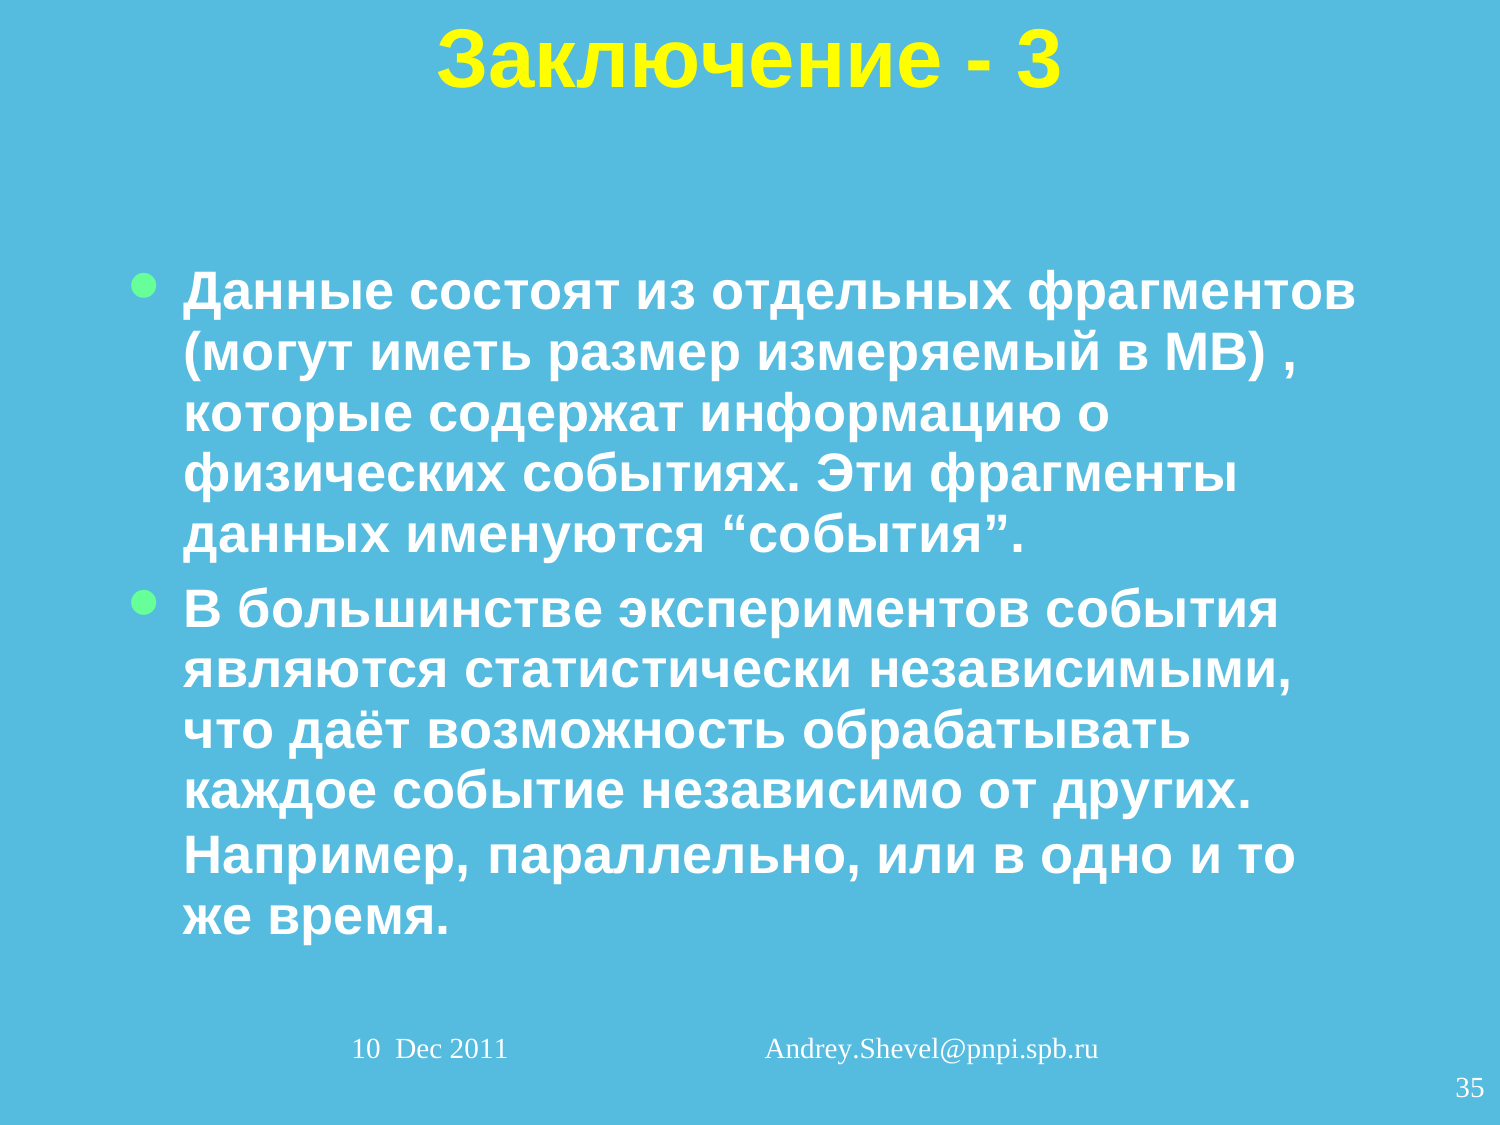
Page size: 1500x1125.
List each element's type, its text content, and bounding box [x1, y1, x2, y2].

title Заключение - 3 [112, 4, 1388, 114]
list Данные состоят из отдельных фрагментов (могут иметь размер измеряемый в MB) , которые содержат информацию о физических событиях. Эти фрагменты данных именуются “события”. В большинстве экспериментов события являются статистически независимыми, что даёт возможность обрабатывать каждое событие независимо от других. Например, параллельно, или в одно и то же время. [112, 253, 1388, 996]
